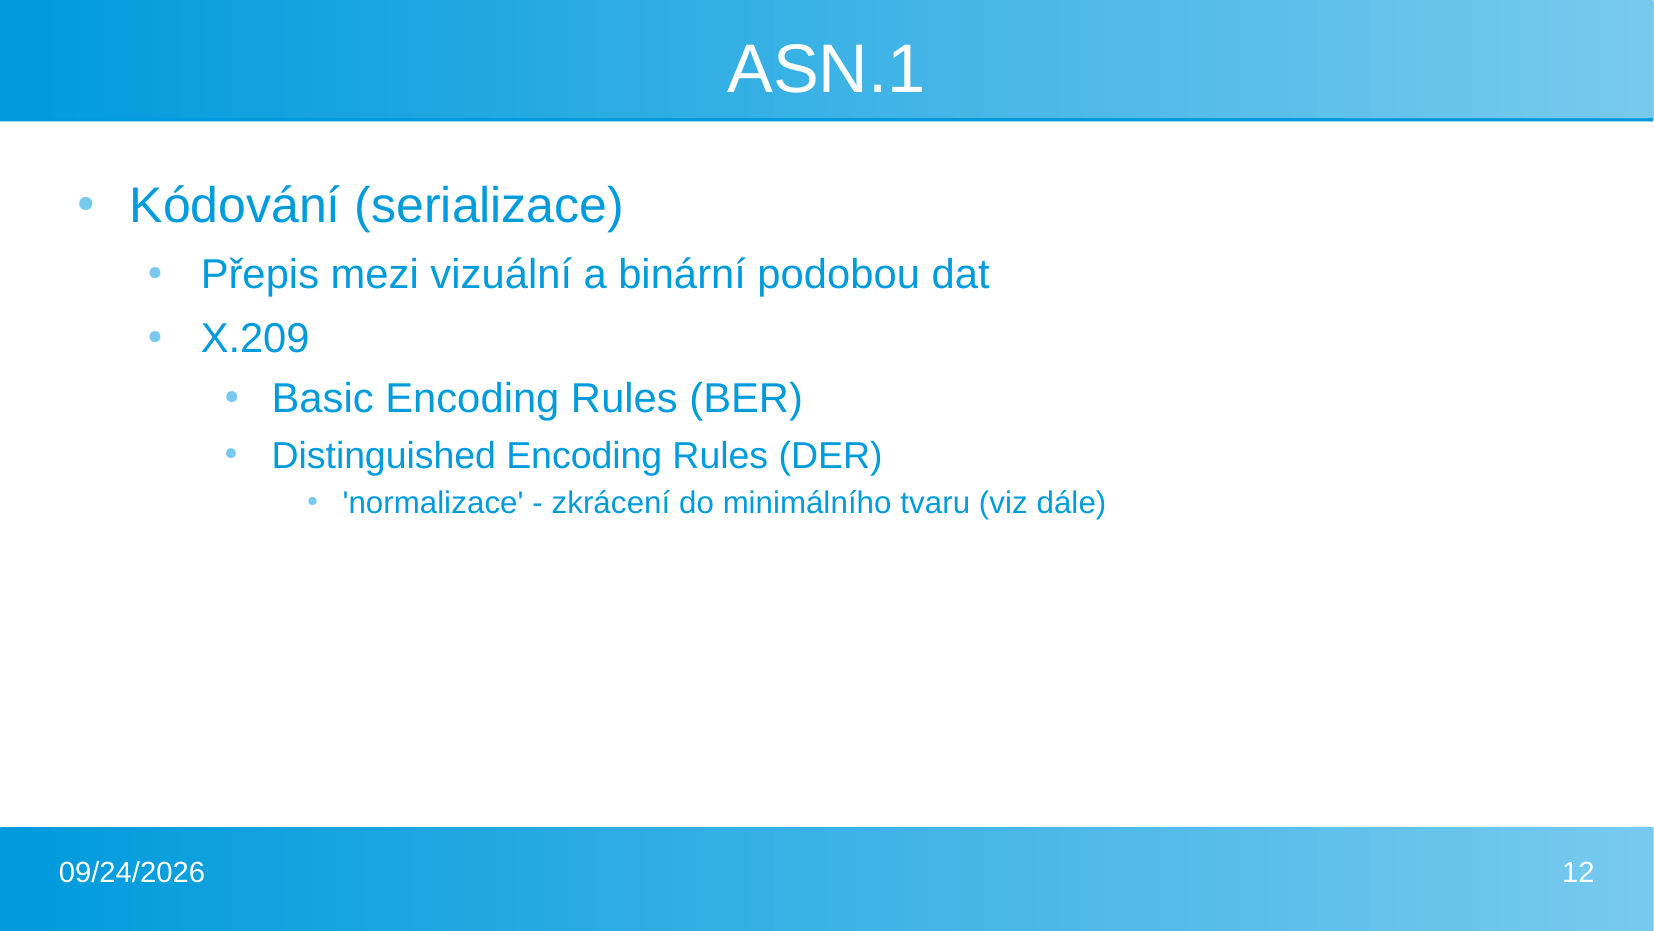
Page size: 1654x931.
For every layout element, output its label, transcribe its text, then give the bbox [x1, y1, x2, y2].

title ASN.1 [59, 29, 1595, 108]
list Kódování (serializace) Přepis mezi vizuální a binární podobou dat X.209 Basic Encoding Rules (BER) Distinguished Encoding Rules (DER) 'normalizace' - zkrácení do minimálního tvaru (viz dále) [59, 177, 1595, 768]
